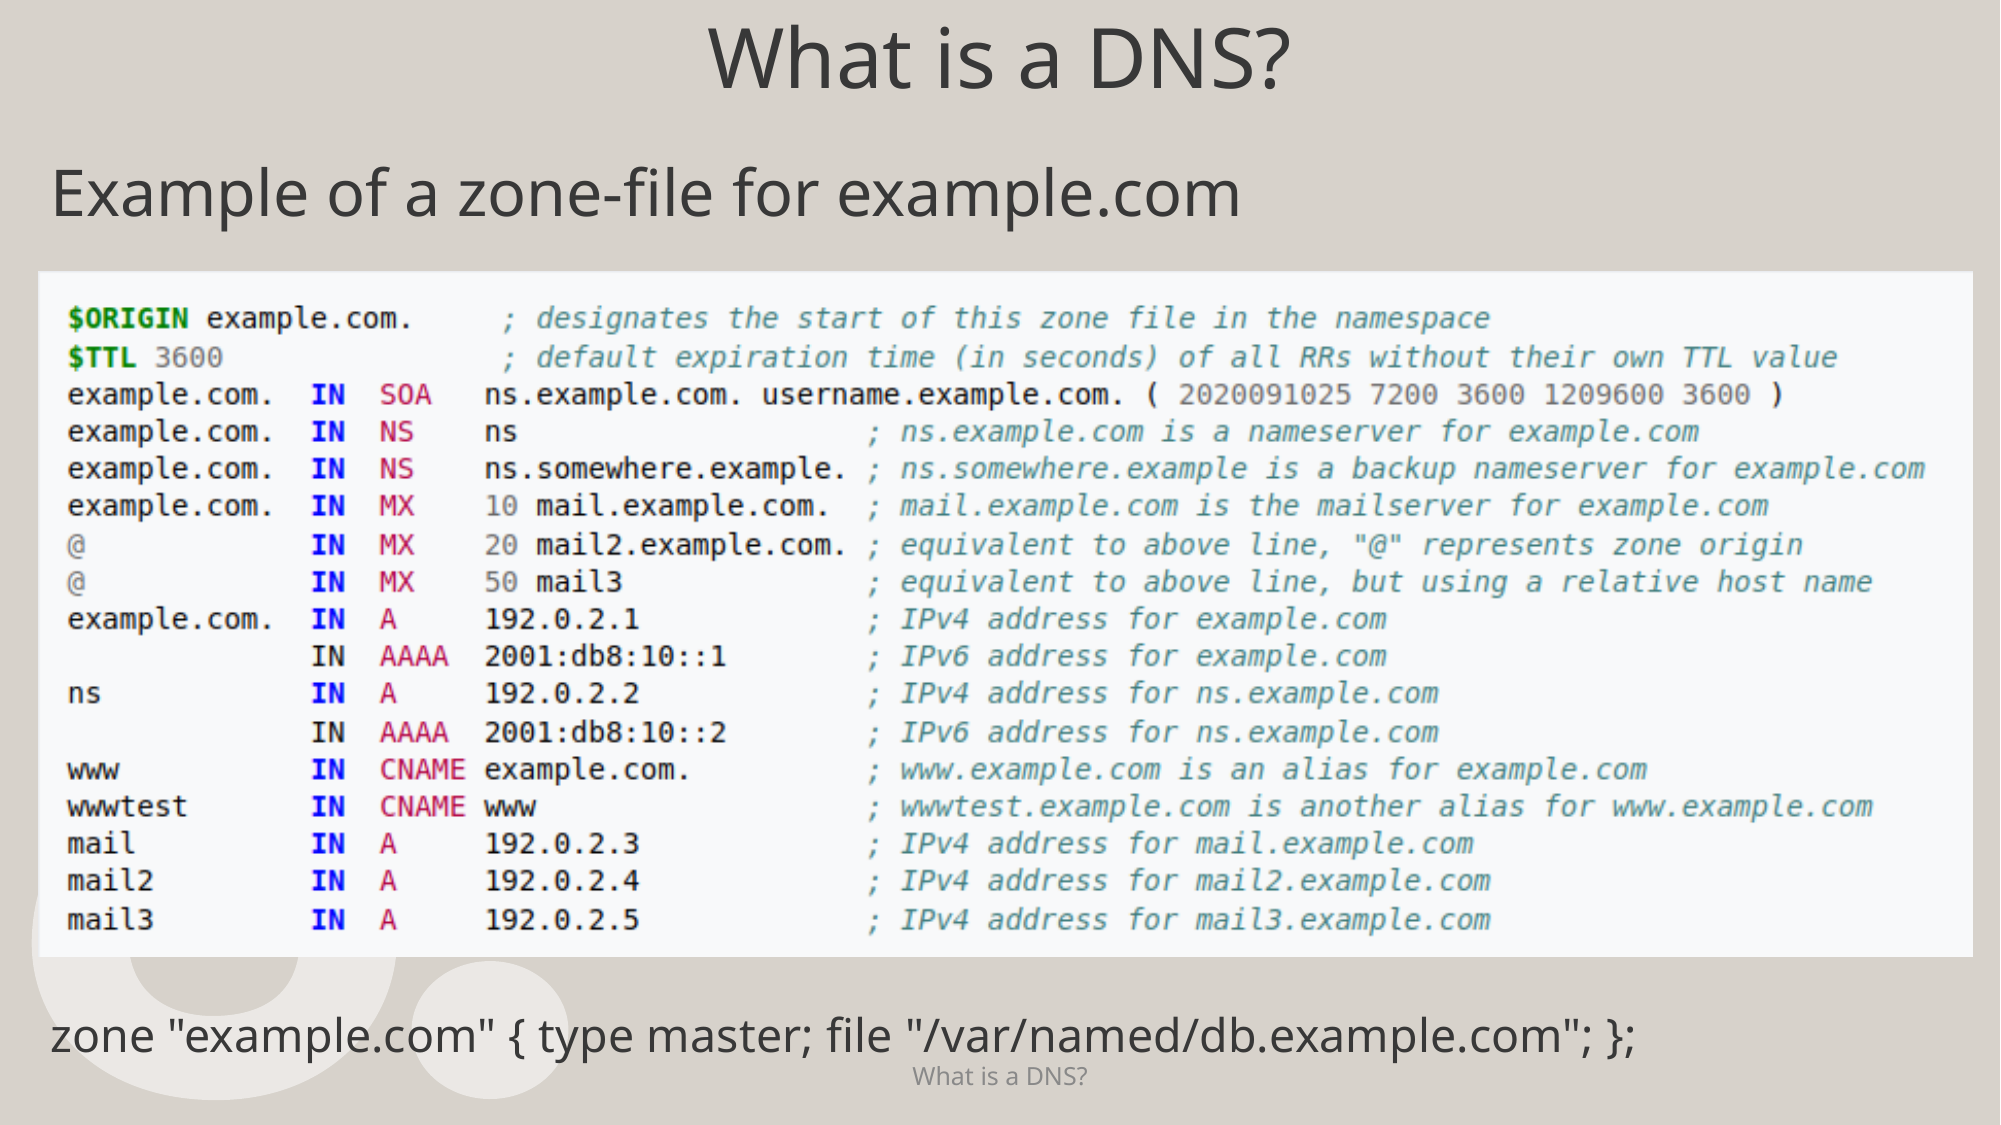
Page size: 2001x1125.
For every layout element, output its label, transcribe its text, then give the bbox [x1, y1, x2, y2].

footer What is a DNS? [662, 1075, 1338, 1105]
picture [38, 271, 1973, 957]
title What is a DNS? [0, 5, 2000, 119]
list Example of a zone-file for example.com zone "example.com" { type master; file "/var/named/db.example.com"; }; [35, 153, 1826, 1075]
